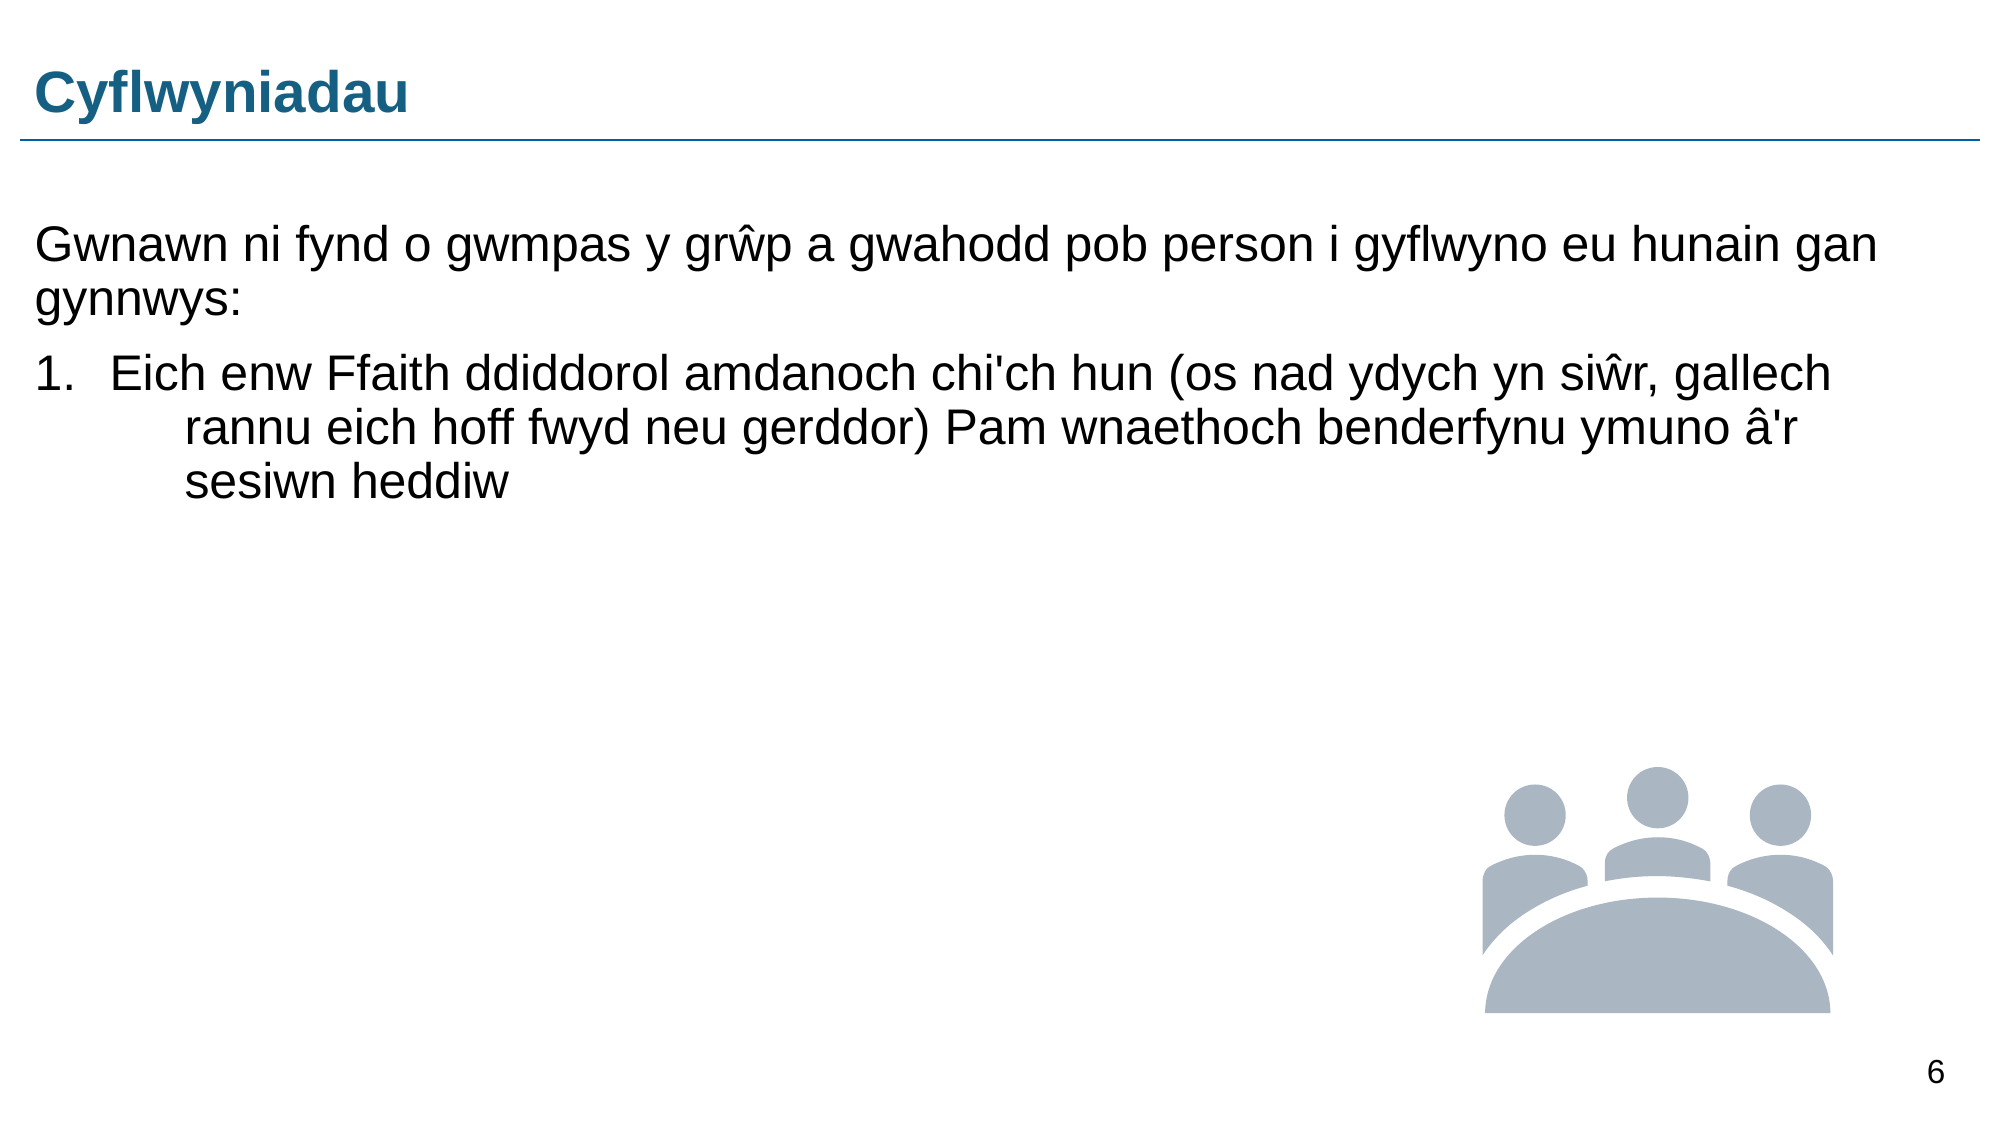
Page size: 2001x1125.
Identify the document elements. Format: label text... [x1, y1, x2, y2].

text_box 6 [1911, 1042, 1983, 1103]
title Cyflwyniadau [19, 47, 1981, 140]
list Gwnawn ni fynd o gwmpas y grŵp a gwahodd pob person i gyflwyno eu hunain gan gynnwys: Eich enw Ffaith ddiddorol amdanoch chi'ch hun (os nad ydych yn siŵr, gallech rannu eich hoff fwyd neu gerddor) Pam wnaethoch benderfynu ymuno â'r sesiwn heddiw [19, 140, 1981, 1043]
picture [1445, 677, 1871, 1103]
